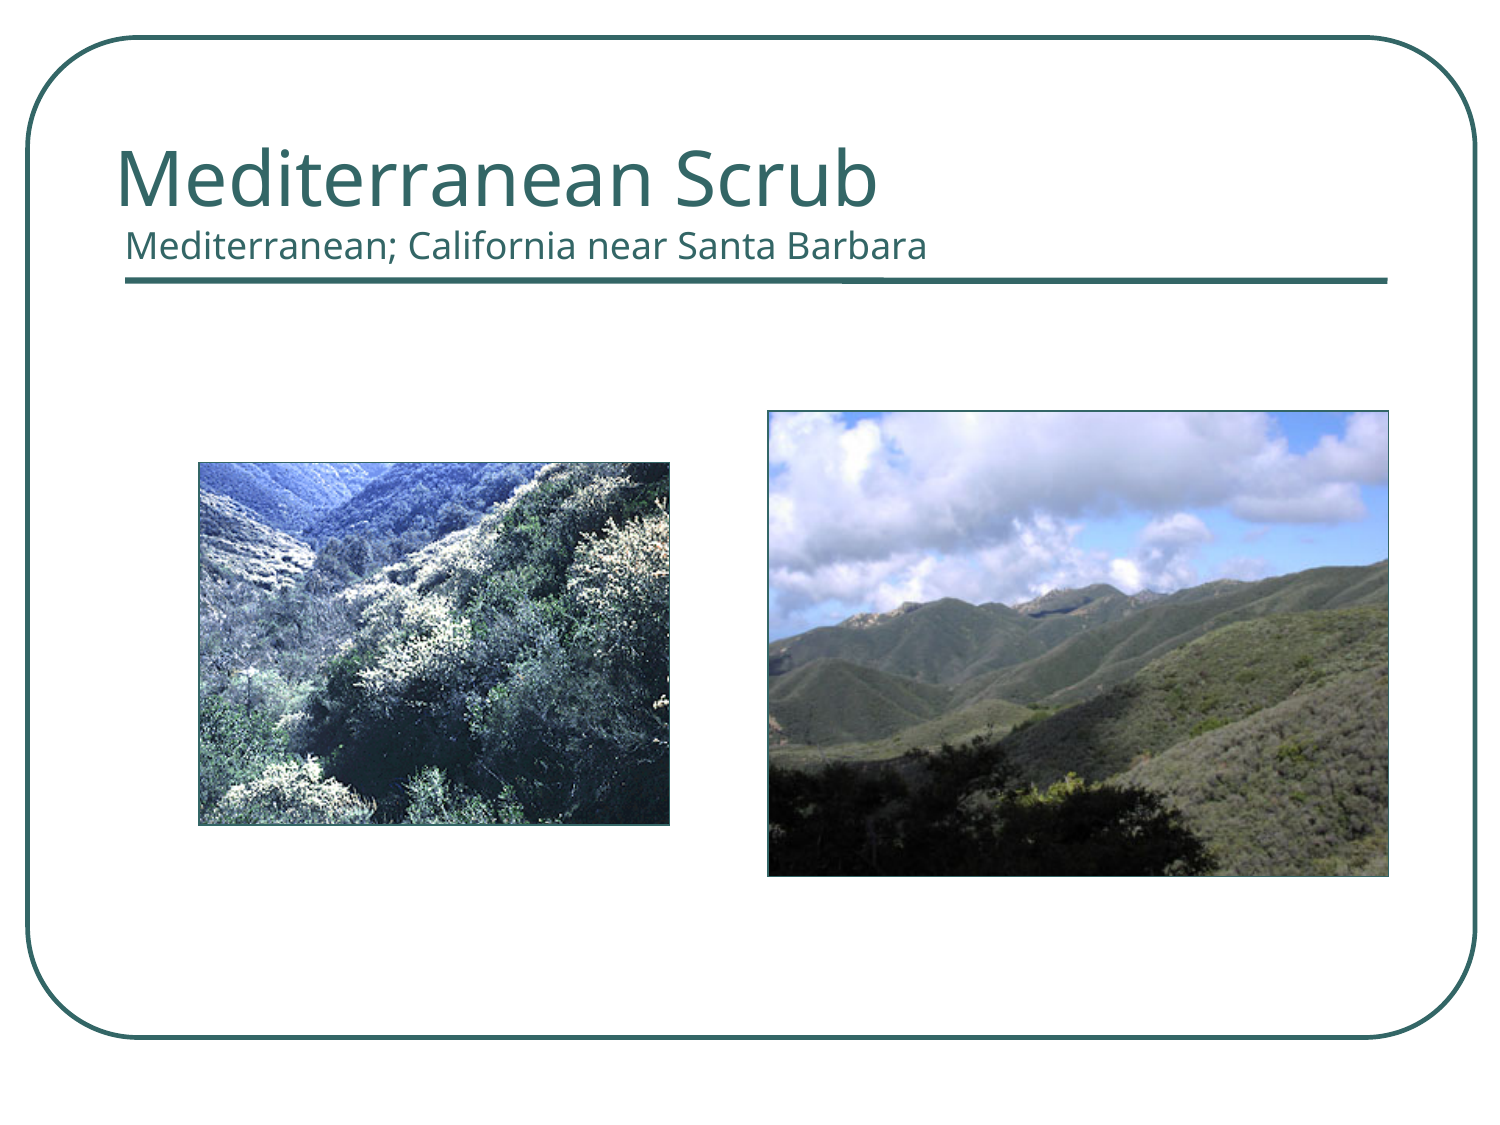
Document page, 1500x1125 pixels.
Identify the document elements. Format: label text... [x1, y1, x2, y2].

title Mediterranean Scrub Mediterranean; California near Santa Barbara [100, 87, 1388, 275]
picture [768, 411, 1388, 876]
picture [200, 463, 669, 825]
